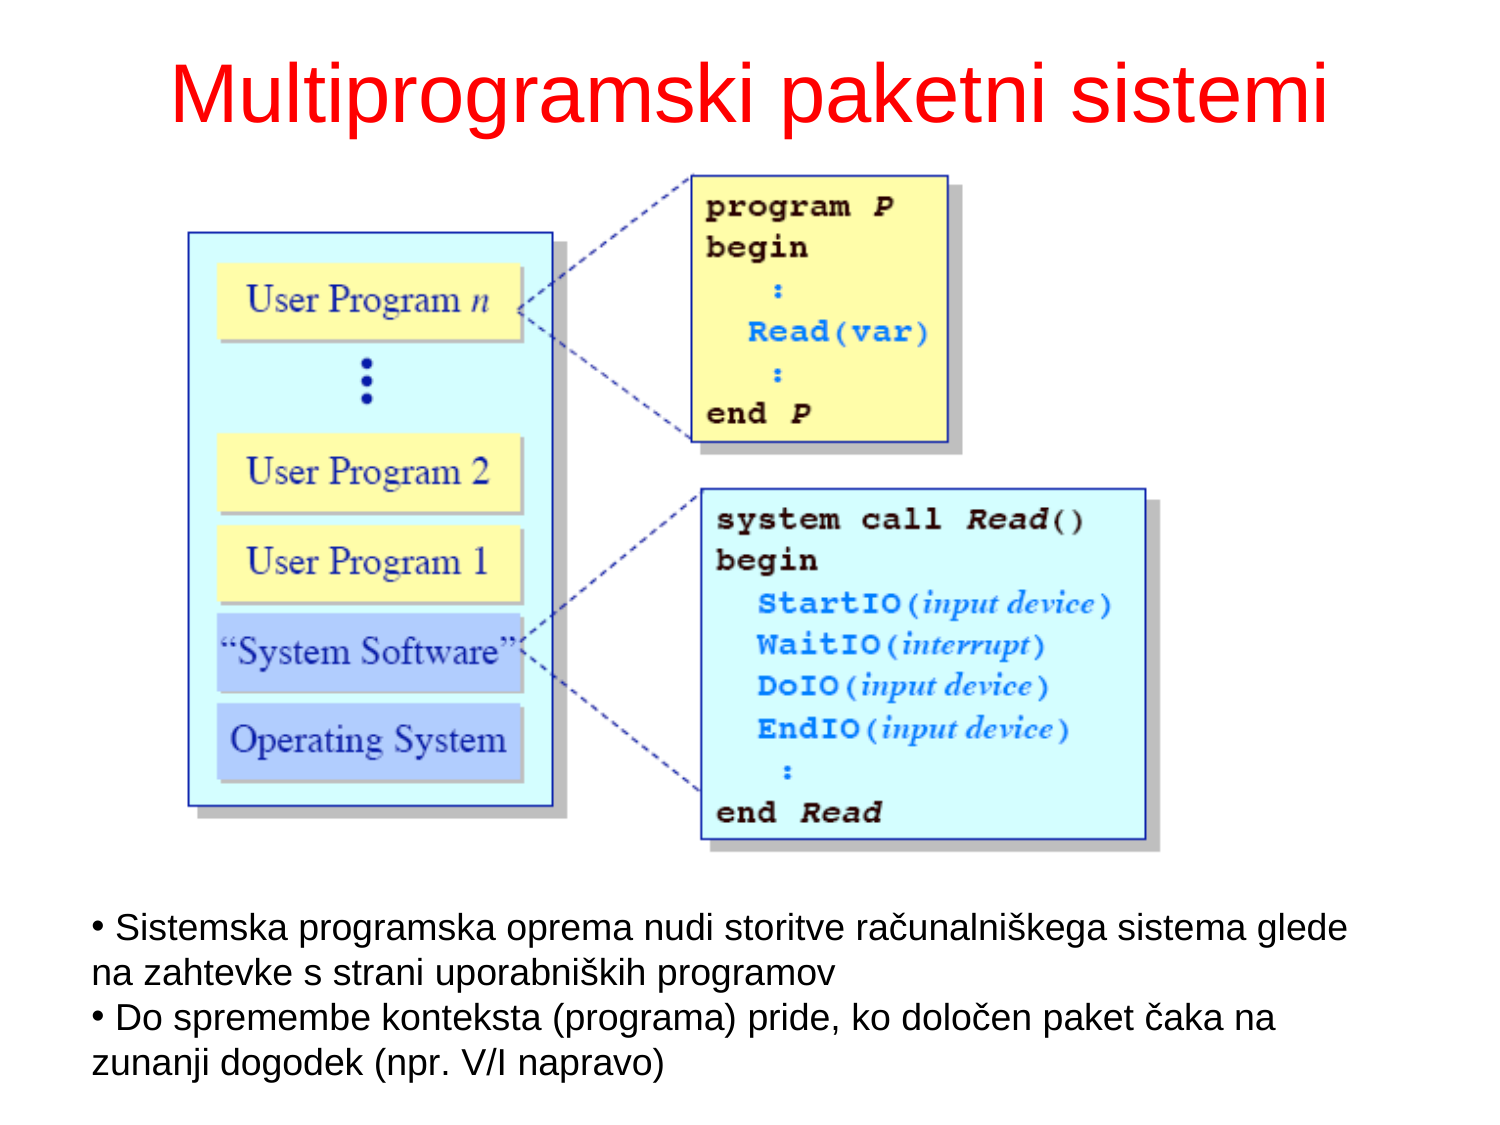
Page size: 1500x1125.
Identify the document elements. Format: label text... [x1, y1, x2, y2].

text_box Sistemska programska oprema nudi storitve računalniškega sistema glede na zahtevke s strani uporabniških programov Do spremembe konteksta (programa) pride, ko določen paket čaka na zunanji dogodek (npr. V/I napravo) [76, 895, 1415, 1092]
title Multiprogramski paketni sistemi [75, 31, 1426, 247]
picture [147, 247, 1188, 866]
